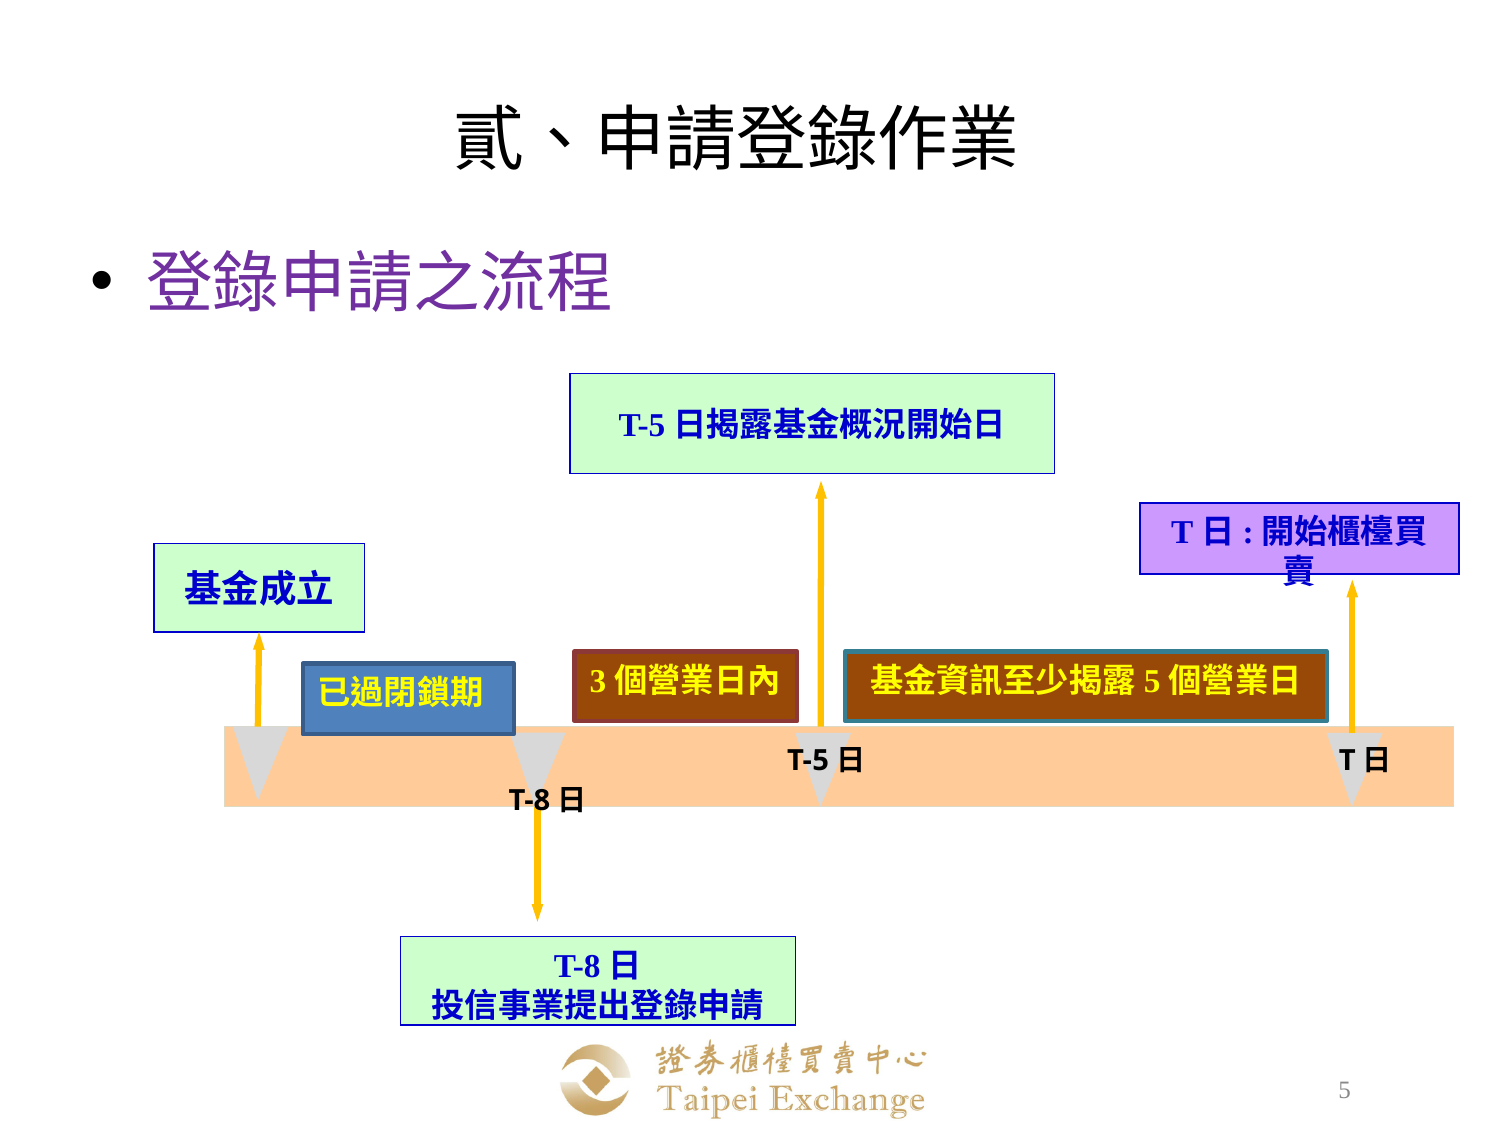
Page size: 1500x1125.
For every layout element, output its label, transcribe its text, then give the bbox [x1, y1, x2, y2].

text_box T-5日 [772, 733, 904, 784]
text_box 3個營業日內 [574, 651, 798, 722]
text_box T-5日揭露基金概況開始日 [570, 373, 1054, 473]
text_box [225, 726, 1453, 807]
text_box 基金資訊至少揭露5個營業日 [845, 651, 1327, 722]
text_box T日:開始櫃檯買賣 [1140, 503, 1459, 574]
text_box T日 [1323, 733, 1416, 785]
text_box 已過閉鎖期 [302, 663, 514, 735]
text_box T-8日 [493, 774, 625, 825]
title 貳、申請登錄作業 [61, 54, 1412, 218]
list 登錄申請之流程 [75, 231, 1426, 1032]
text_box [1323, 1061, 1499, 1116]
text_box 基金成立 [154, 543, 365, 632]
text_box T-8日 投信事業提出登錄申請 [400, 937, 795, 1025]
